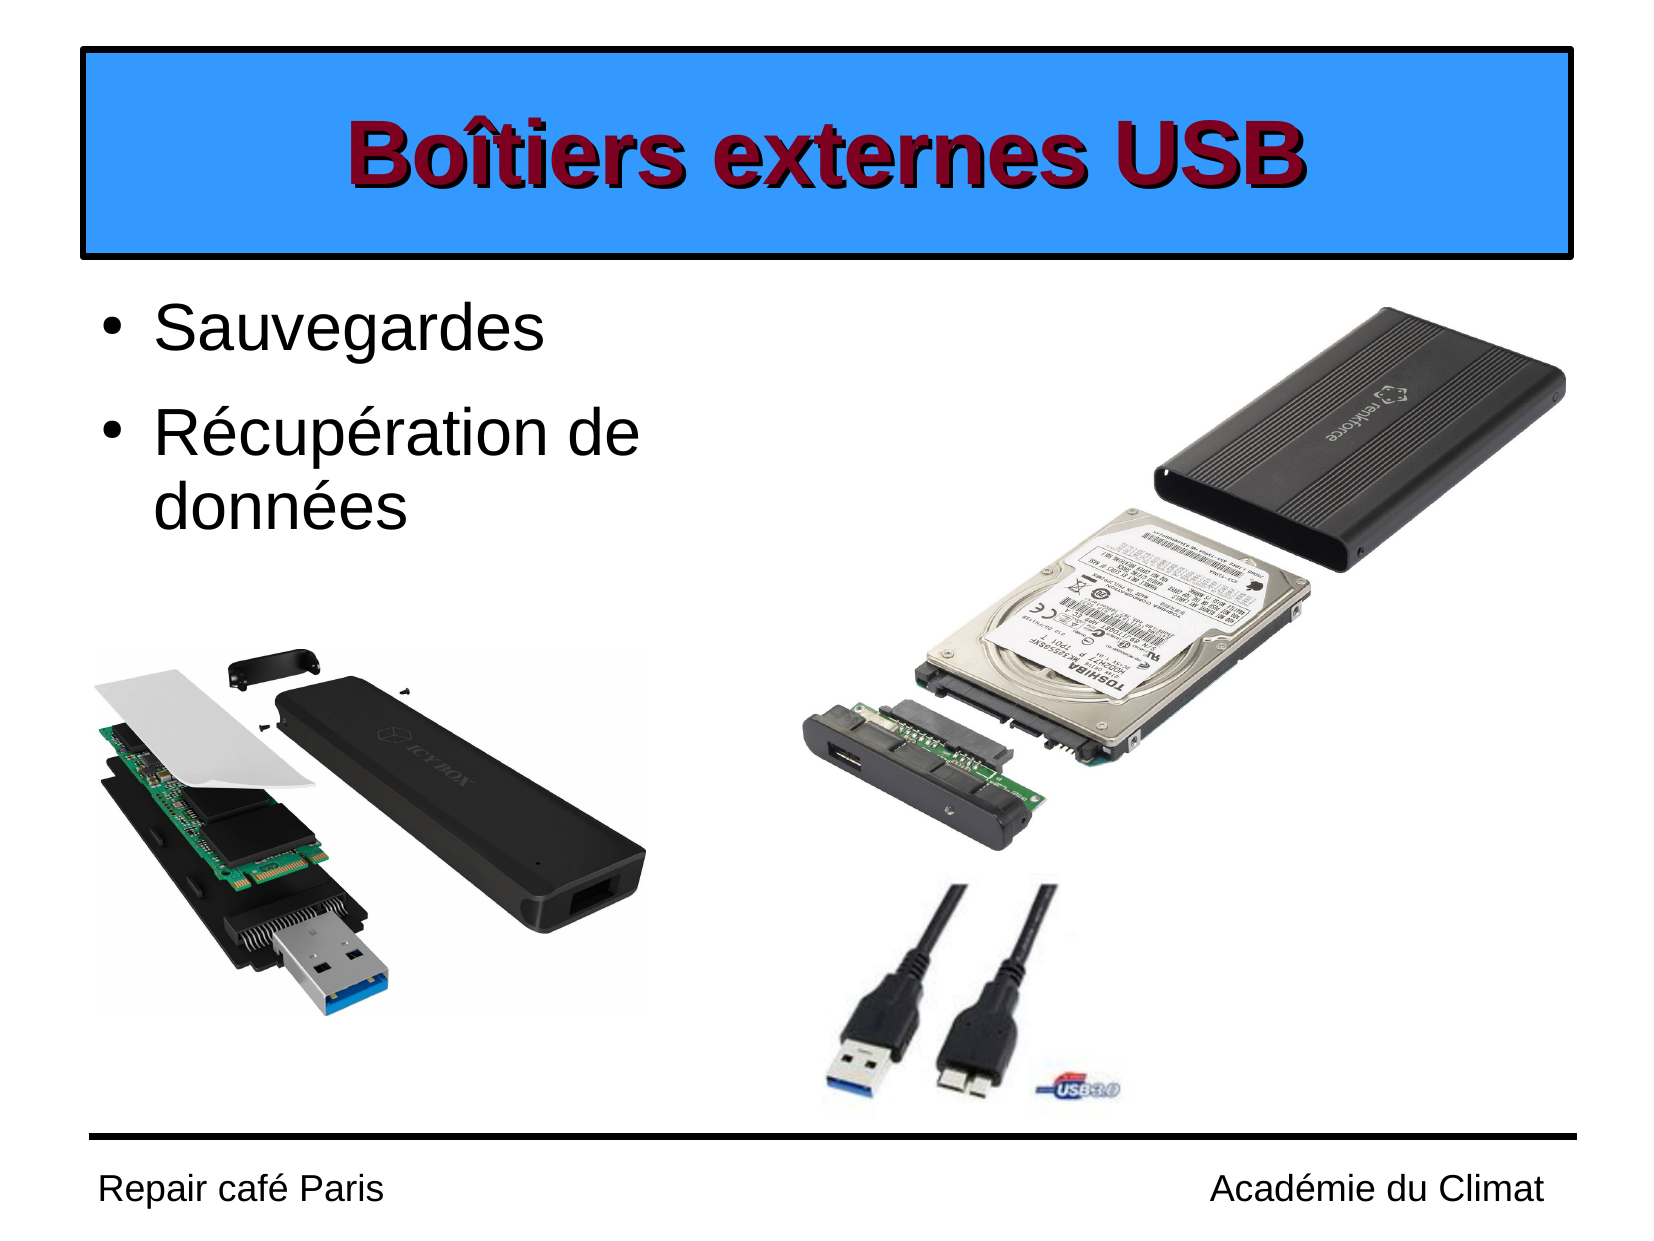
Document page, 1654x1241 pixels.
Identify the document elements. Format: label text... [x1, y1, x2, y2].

text_box Repair café Paris Académie du Climat [82, 1160, 1571, 1217]
list Sauvegardes Récupération de données [82, 290, 809, 603]
picture [822, 873, 1147, 1123]
picture [94, 649, 646, 1016]
picture [802, 307, 1566, 851]
title Boîtiers externes USB [82, 49, 1571, 257]
